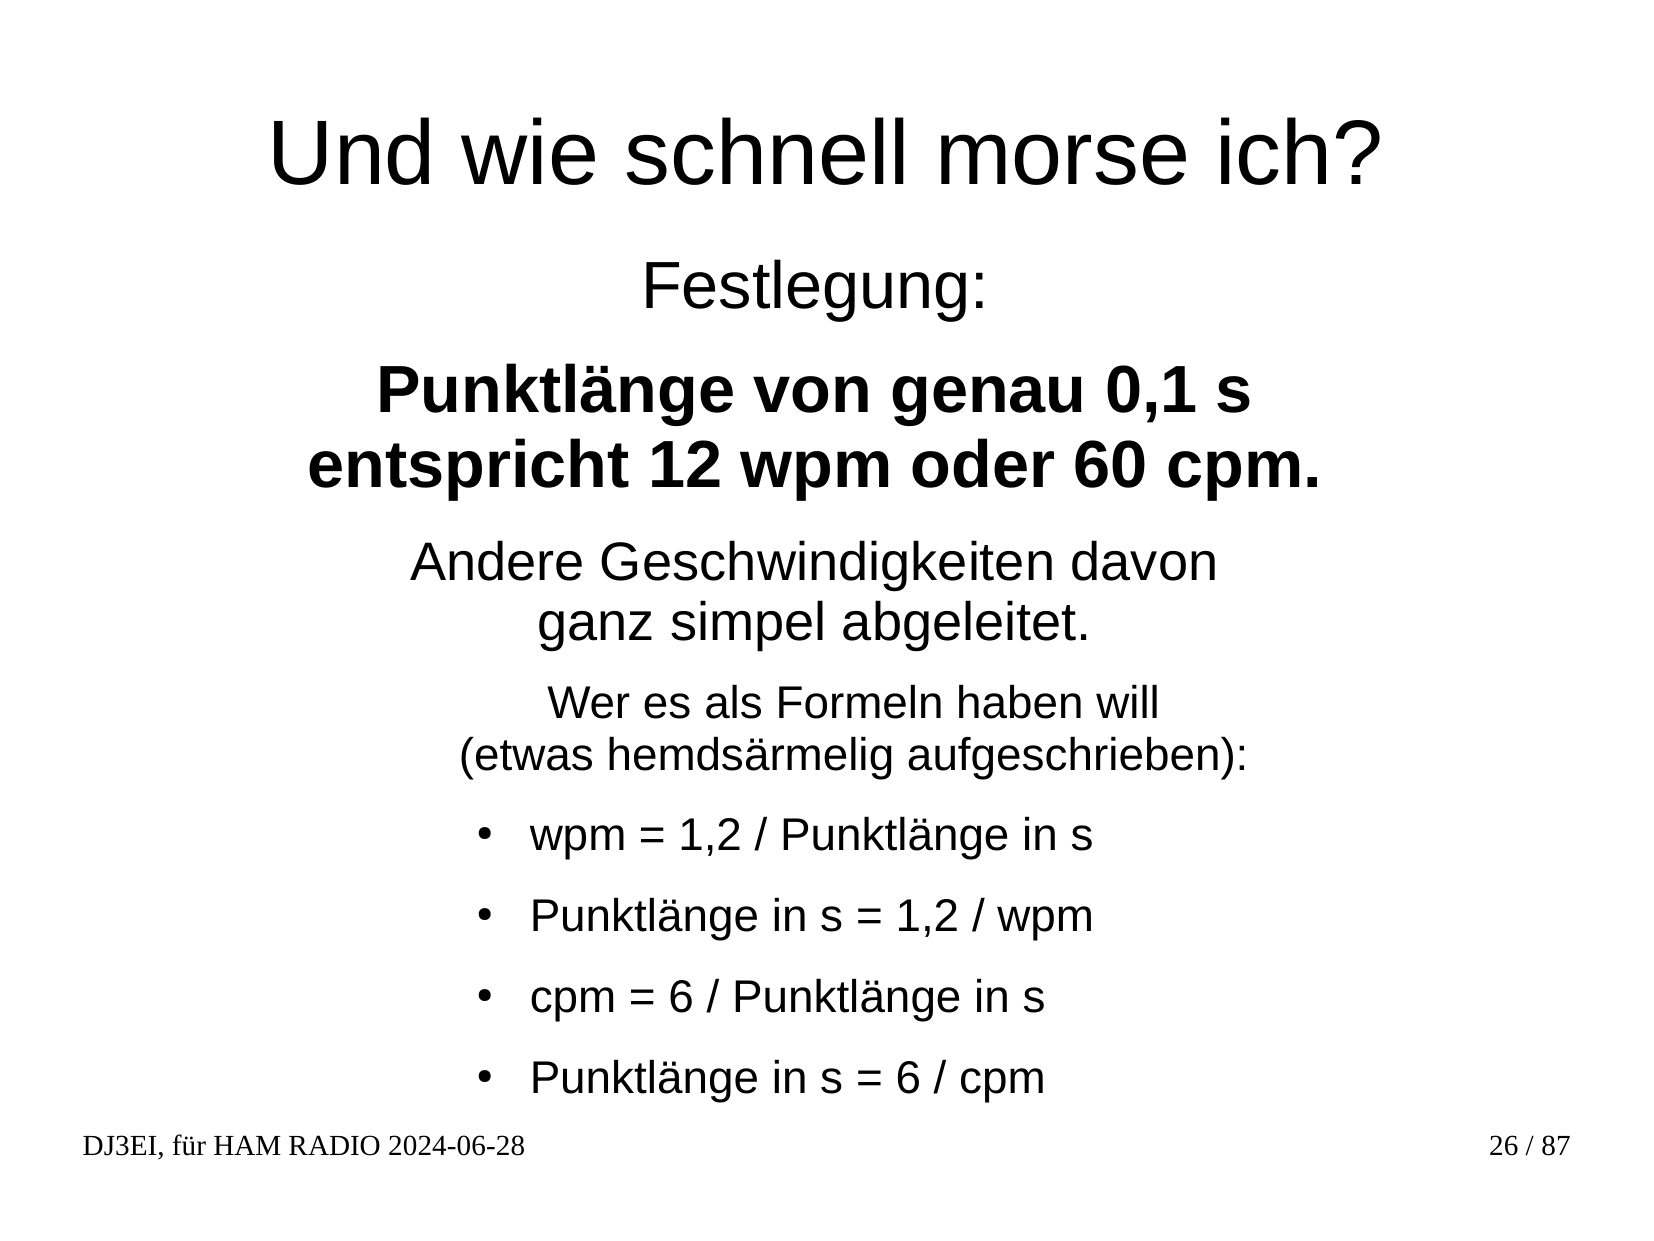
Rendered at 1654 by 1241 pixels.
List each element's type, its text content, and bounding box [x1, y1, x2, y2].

list Festlegung: Punktlänge von genau 0,1 s entspricht 12 wpm oder 60 cpm. Andere Geschwindigkeiten davon ganz simpel abgeleitet. [224, 248, 1406, 686]
text_box Wer es als Formeln haben will (etwas hemdsärmelig aufgeschrieben): wpm = 1,2 / Punktlänge in s Punktlänge in s = 1,2 / wpm cpm = 6 / Punktlänge in s Punktlänge in s = 6 / cpm [444, 669, 1264, 1111]
title Und wie schnell morse ich? [82, 49, 1571, 257]
